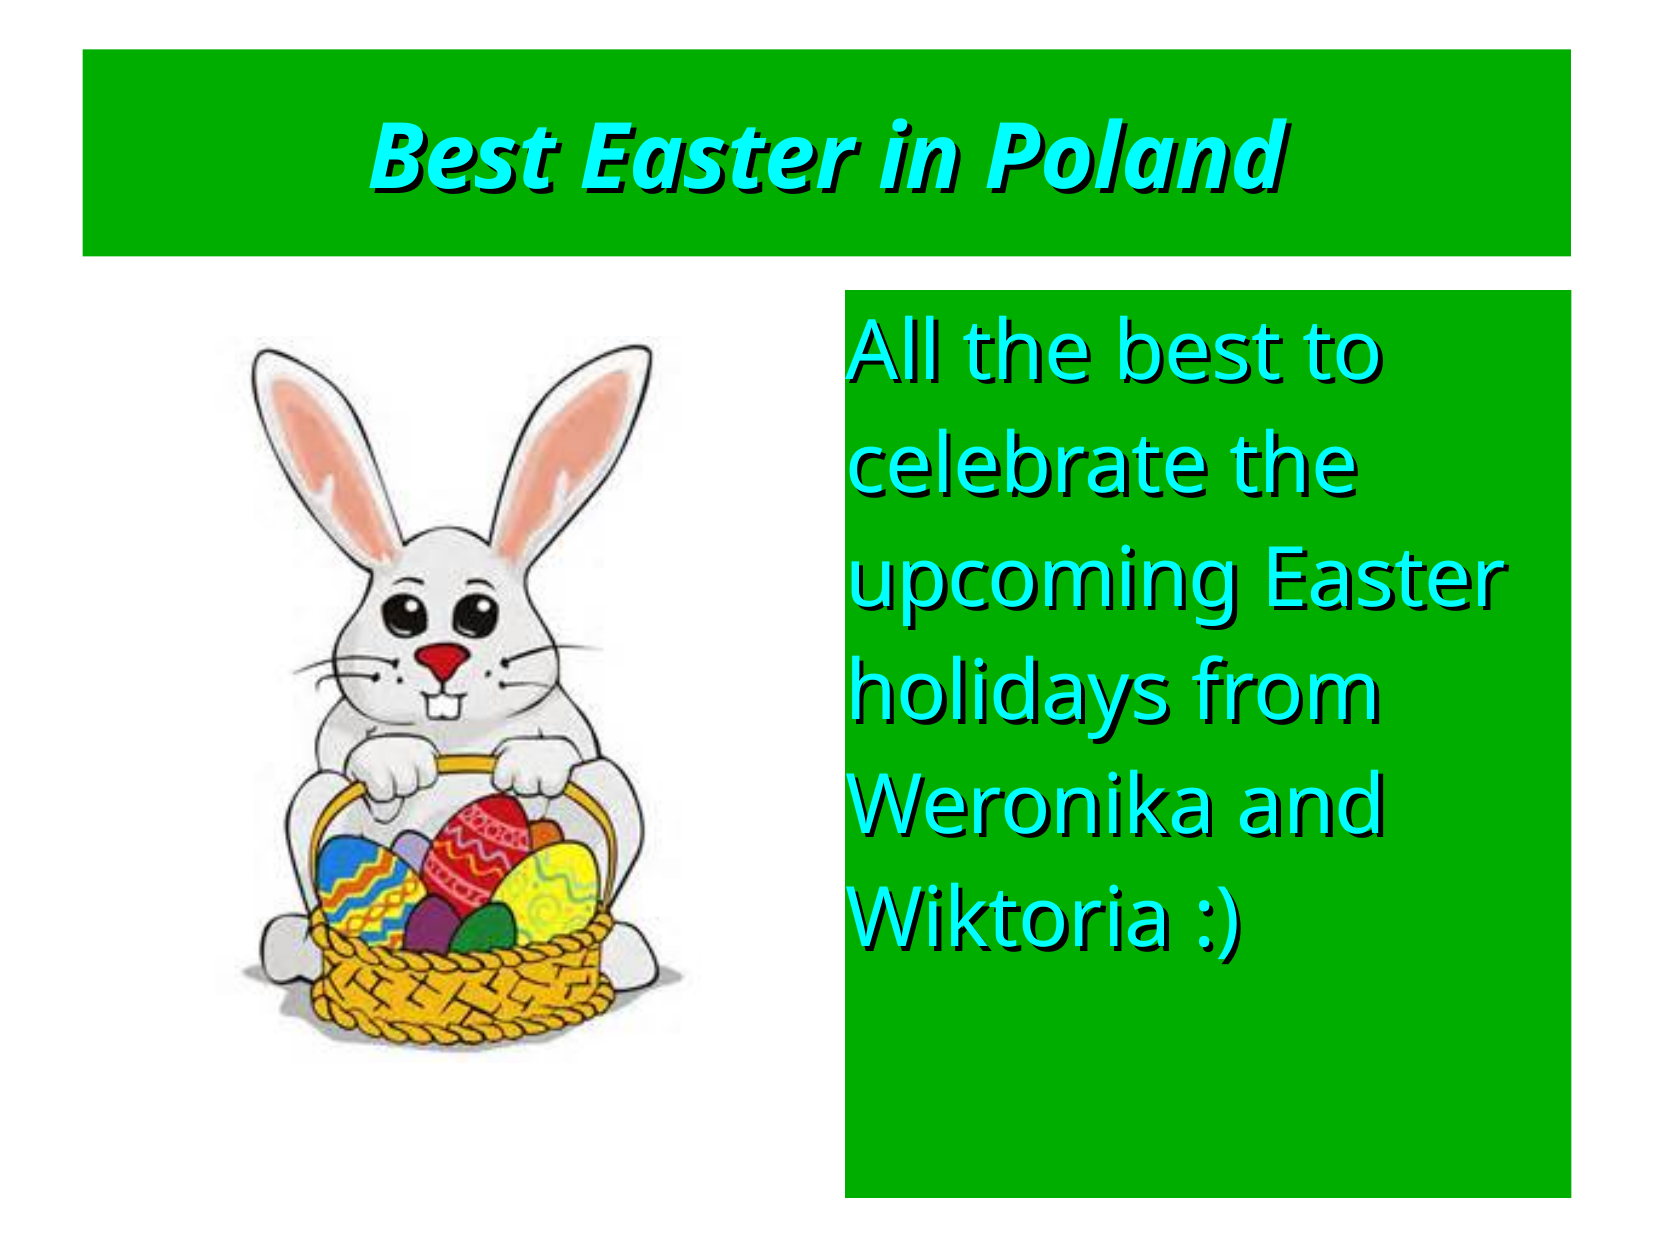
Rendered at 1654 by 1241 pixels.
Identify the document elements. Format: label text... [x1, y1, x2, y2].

picture [100, 336, 827, 1063]
title Best Easter in Poland [82, 49, 1571, 257]
list All the best to celebrate the upcoming Easter holidays from Weronika and Wiktoria :) [845, 290, 1572, 1198]
